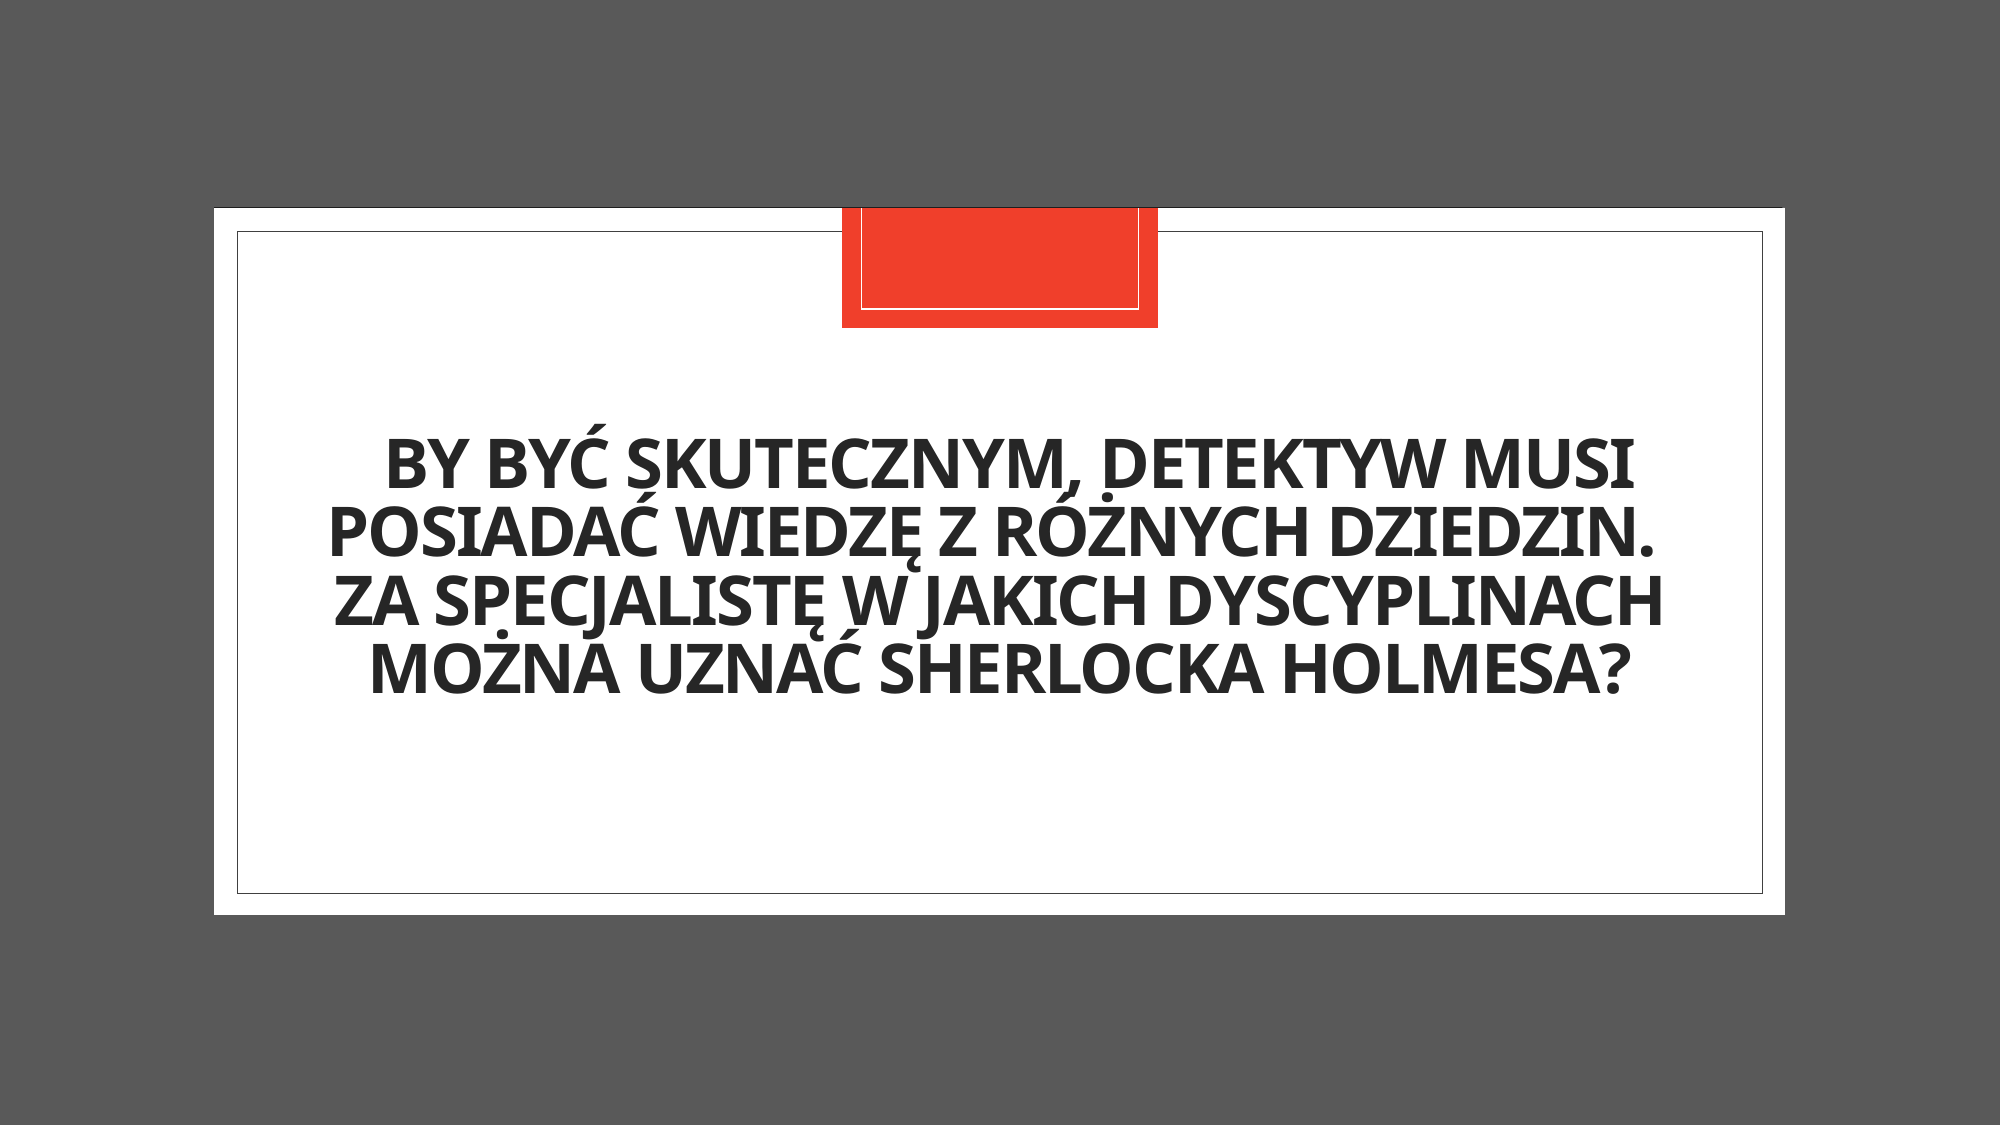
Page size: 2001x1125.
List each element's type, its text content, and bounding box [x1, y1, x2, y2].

title By być skutecznym, detektyw musi posiadać wiedzę z różnych dziedzin. Za specjalistę w jakich dyscyplinach można uznać Sherlocka Holmesa? [267, 373, 1733, 769]
